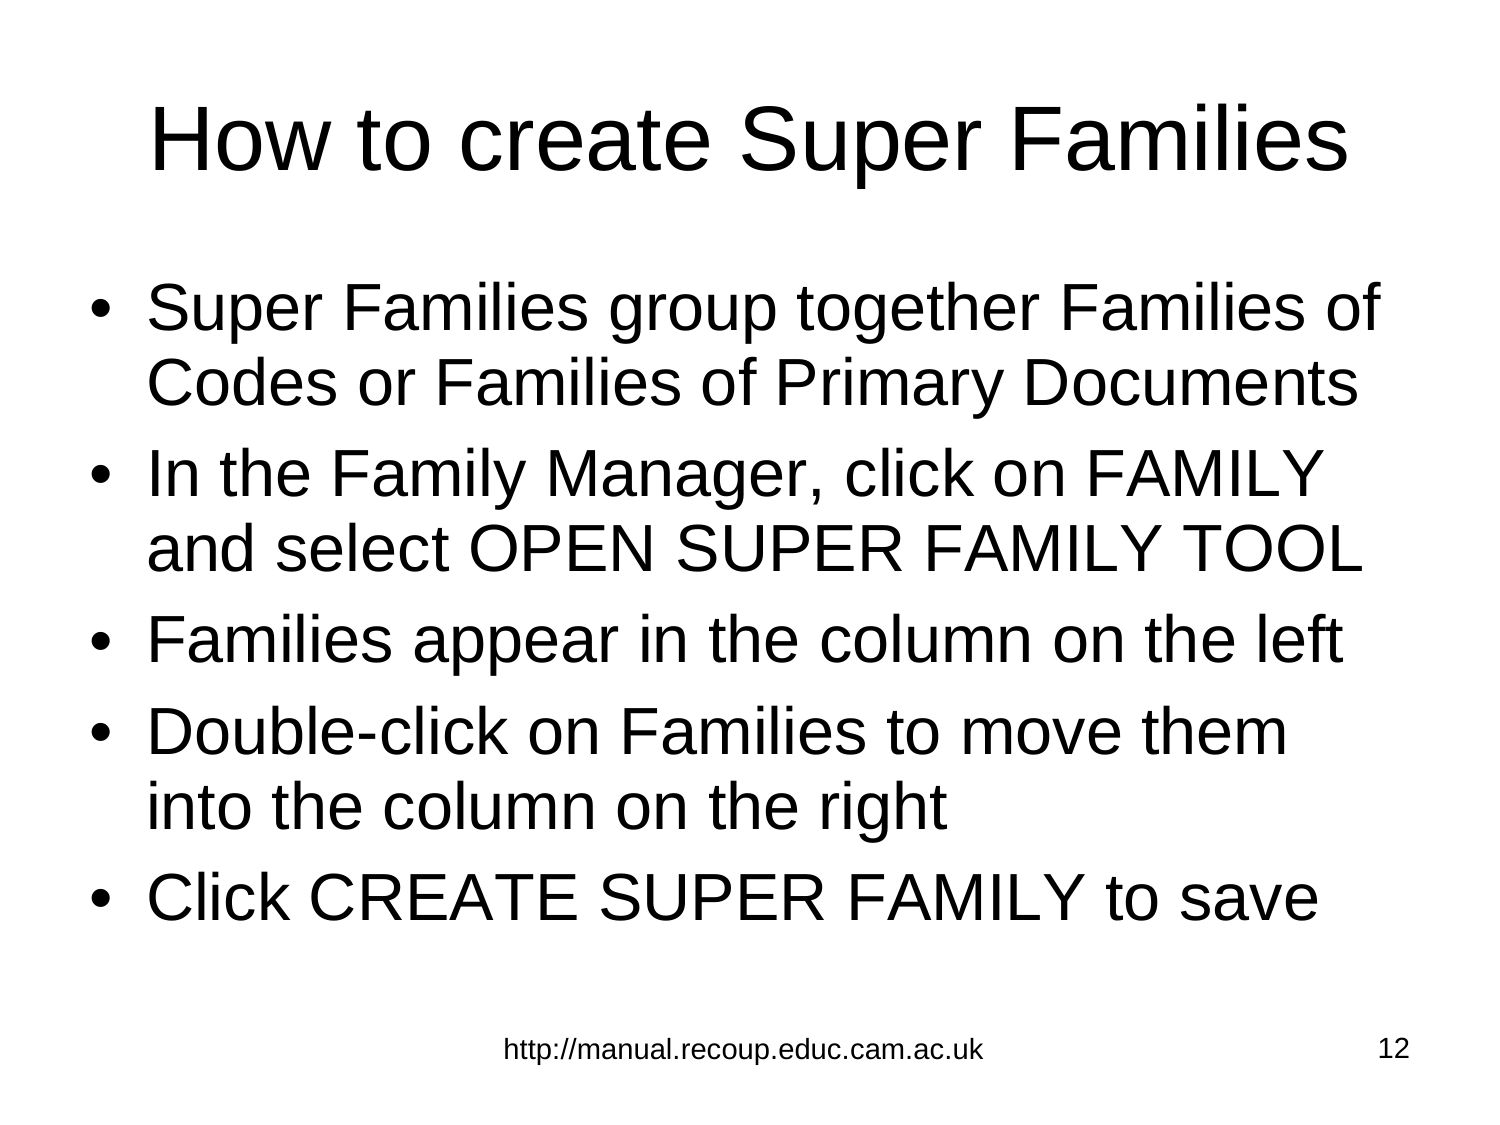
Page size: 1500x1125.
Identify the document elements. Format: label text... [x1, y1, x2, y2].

list Super Families group together Families of Codes or Families of Primary Documents In the Family Manager, click on FAMILY and select OPEN SUPER FAMILY TOOL Families appear in the column on the left Double-click on Families to move them into the column on the right Click CREATE SUPER FAMILY to save [75, 262, 1426, 1006]
title How to create Super Families [75, 45, 1426, 233]
